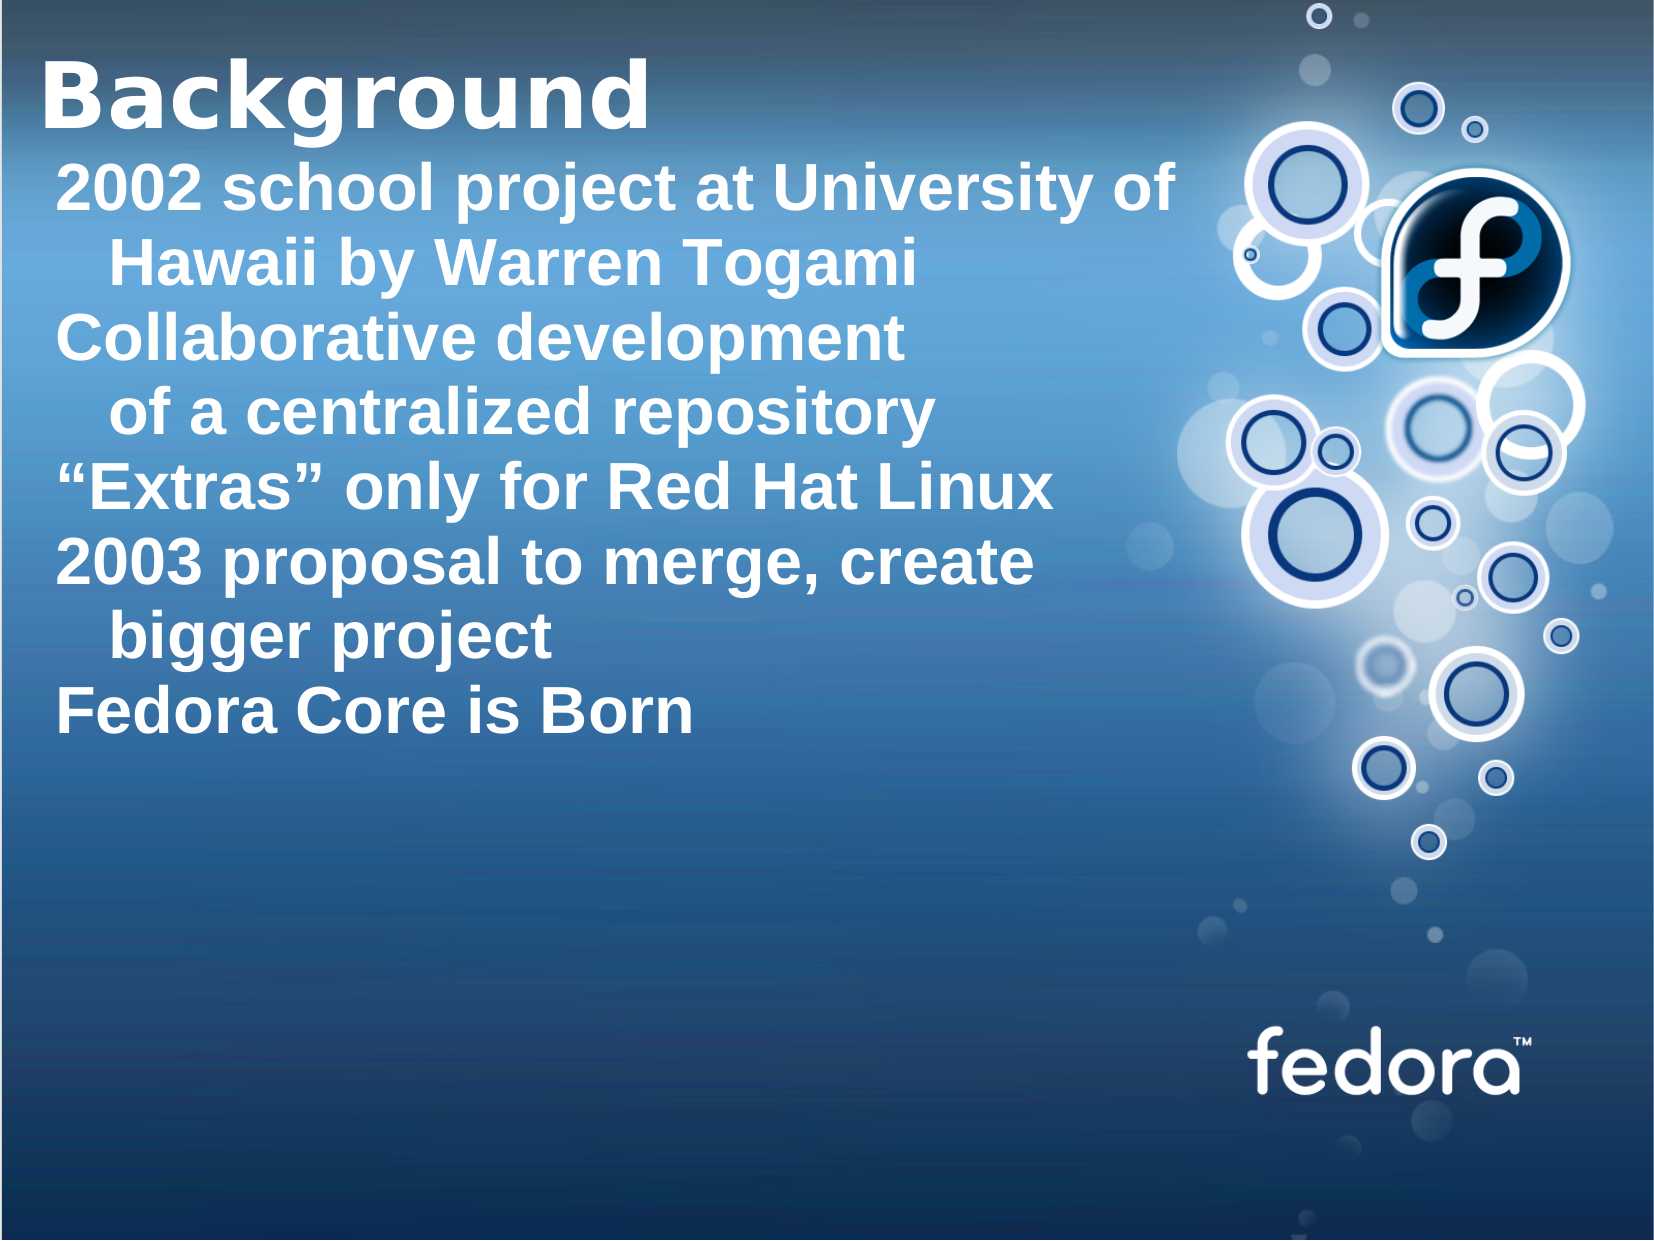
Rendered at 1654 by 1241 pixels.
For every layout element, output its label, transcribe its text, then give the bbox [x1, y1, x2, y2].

title Background [37, 42, 1201, 150]
list 2002 school project at University of Hawaii by Warren Togami Collaborative development of a centralized repository “Extras” only for Red Hat Linux 2003 proposal to merge, create bigger project Fedora Core is Born [37, 150, 1201, 1201]
picture [1, 0, 1654, 1240]
